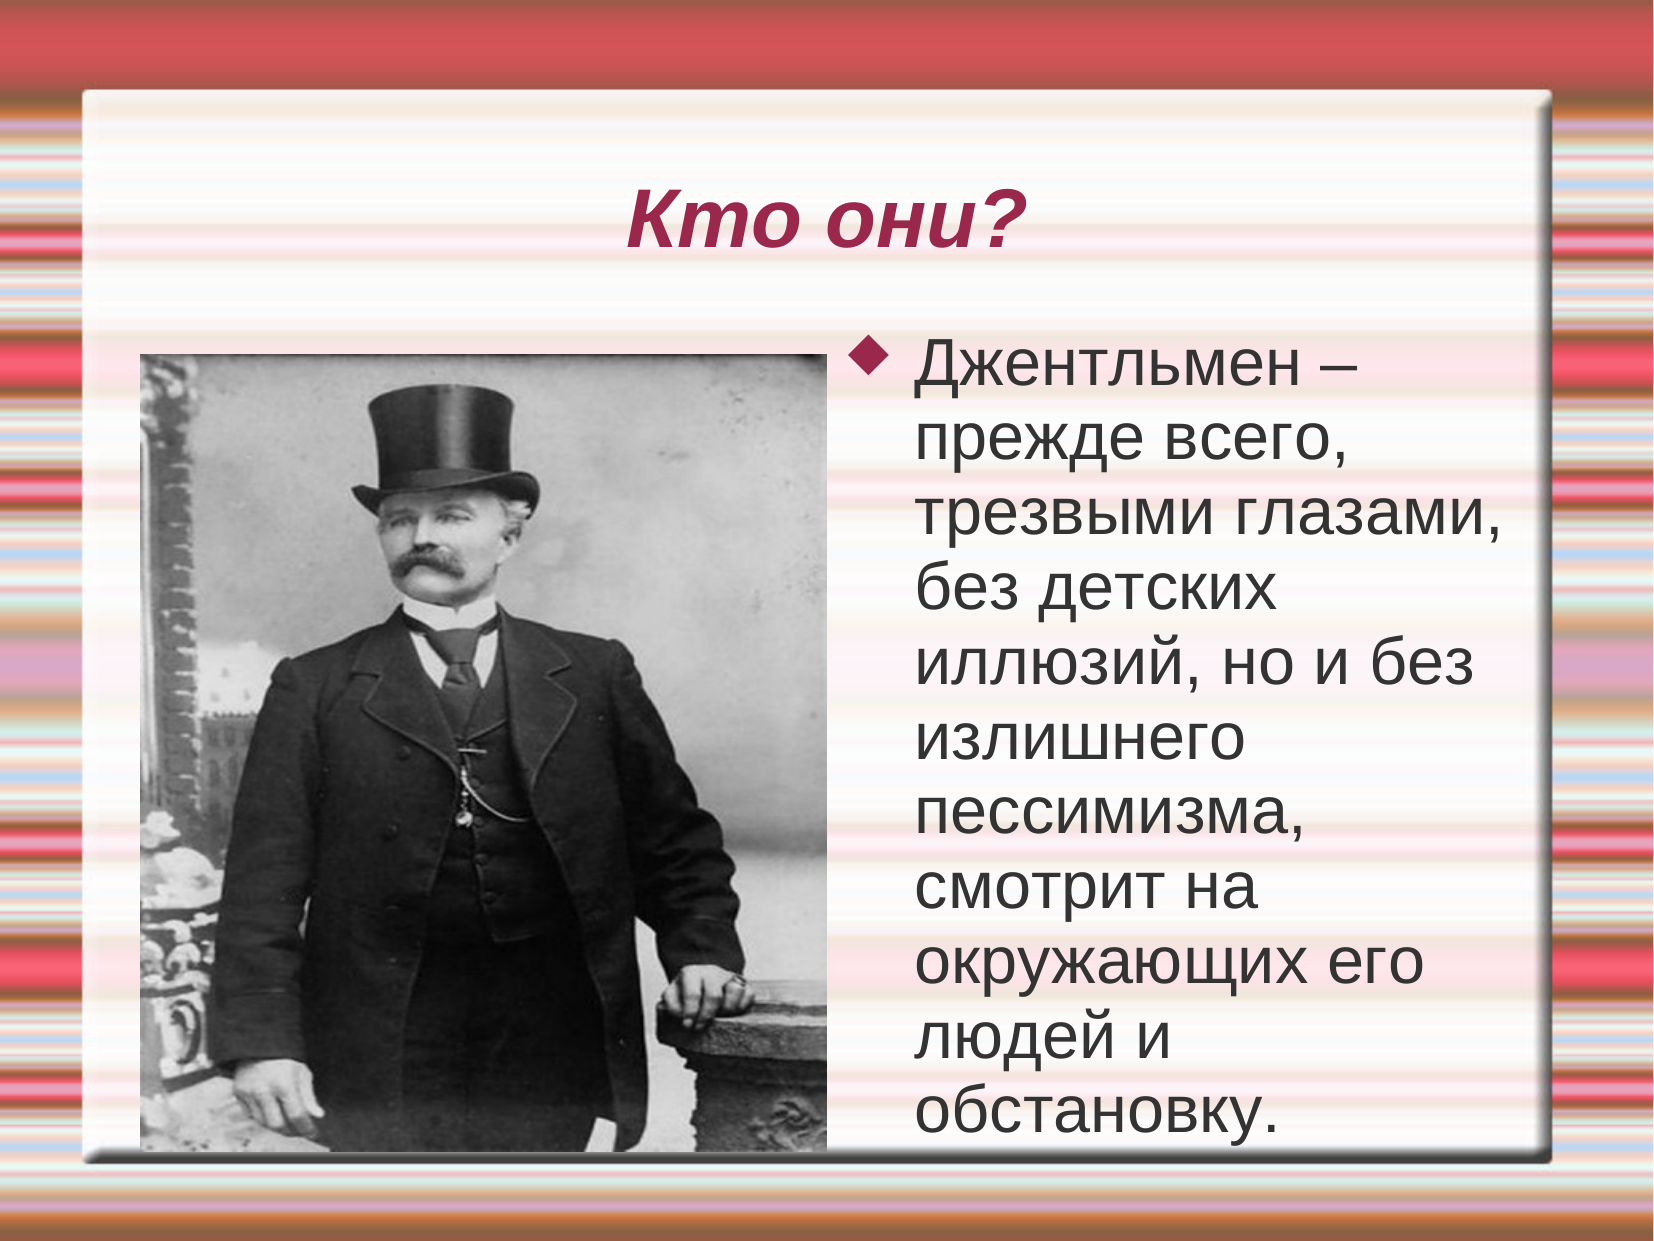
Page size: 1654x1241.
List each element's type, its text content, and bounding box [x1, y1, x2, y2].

title Кто они? [121, 122, 1534, 315]
list Джентльмен – прежде всего, трезвыми глазами, без детских иллюзий, но и без излишнего пессимизма, смотрит на окружающих его людей и обстановку. [832, 324, 1506, 1097]
picture [0, 0, 1654, 1241]
